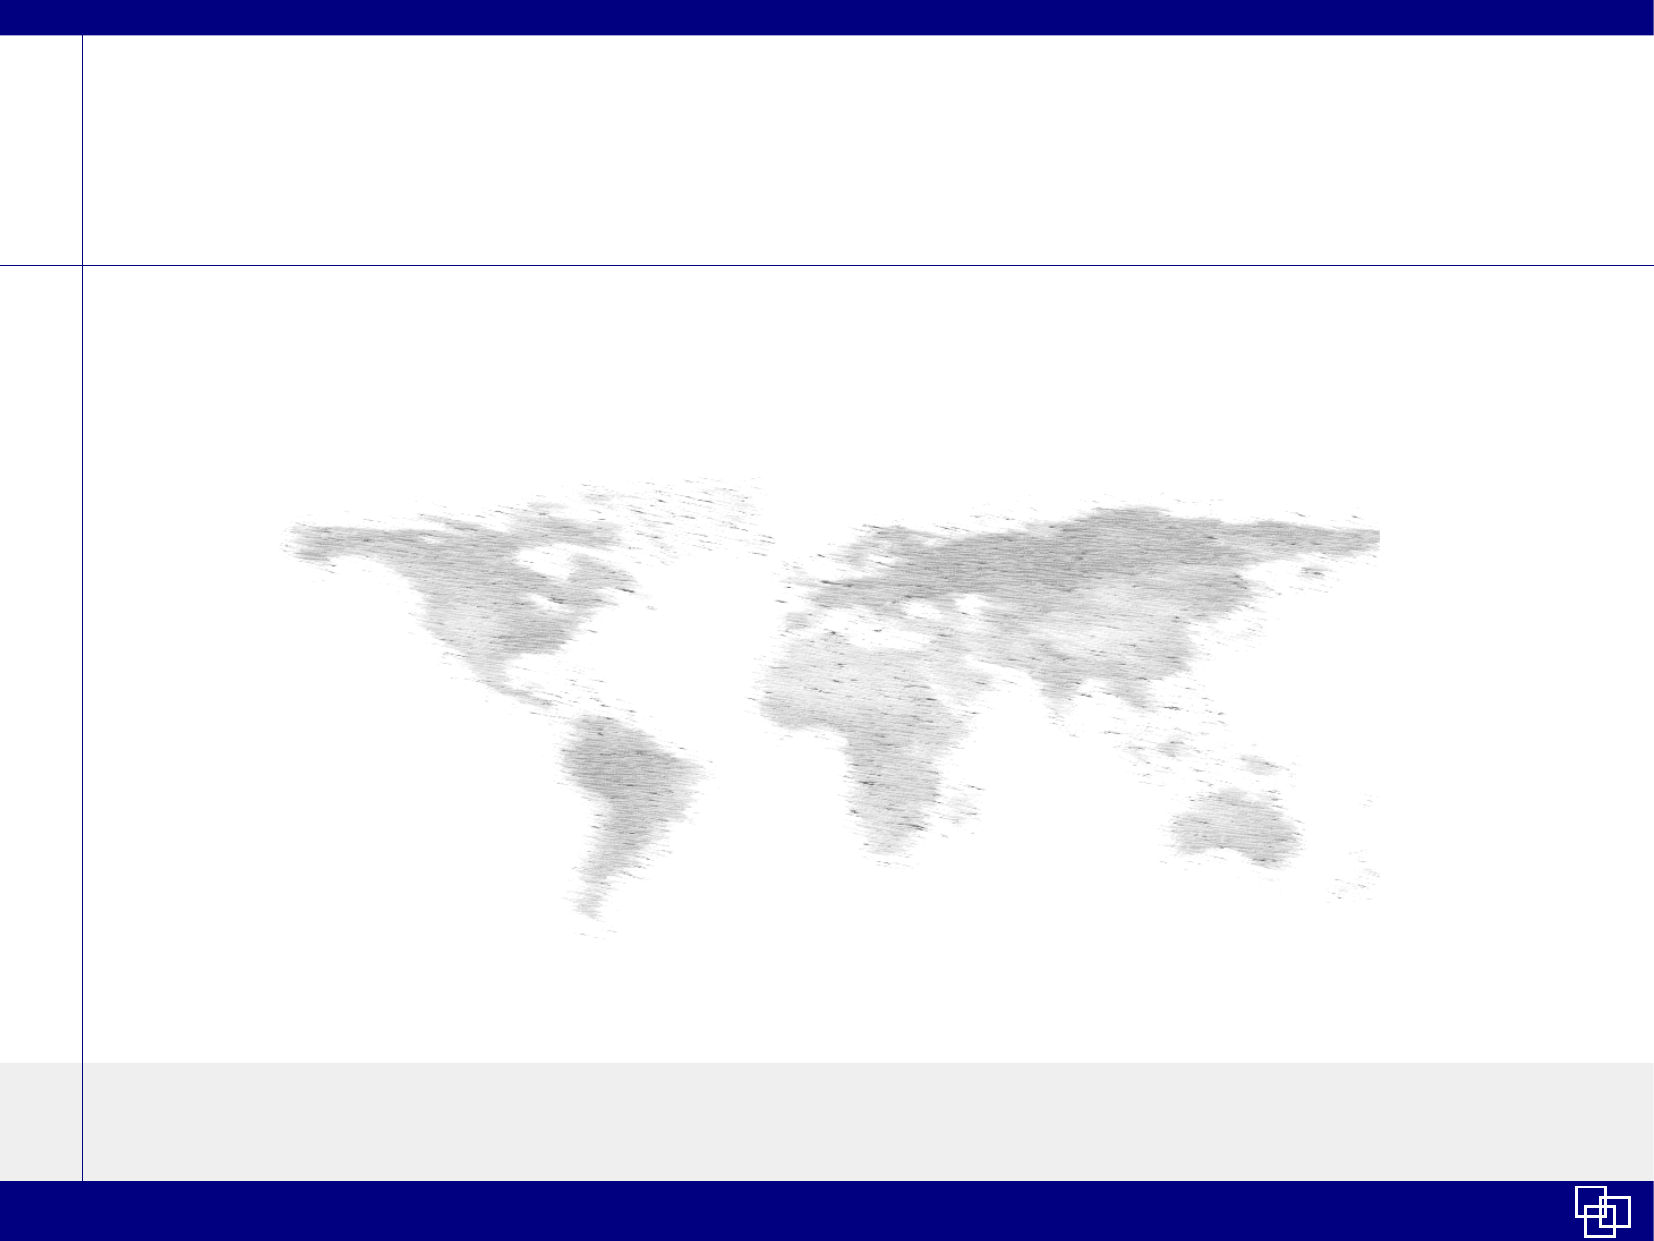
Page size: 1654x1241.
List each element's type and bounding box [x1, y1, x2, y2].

picture [272, 460, 1381, 945]
